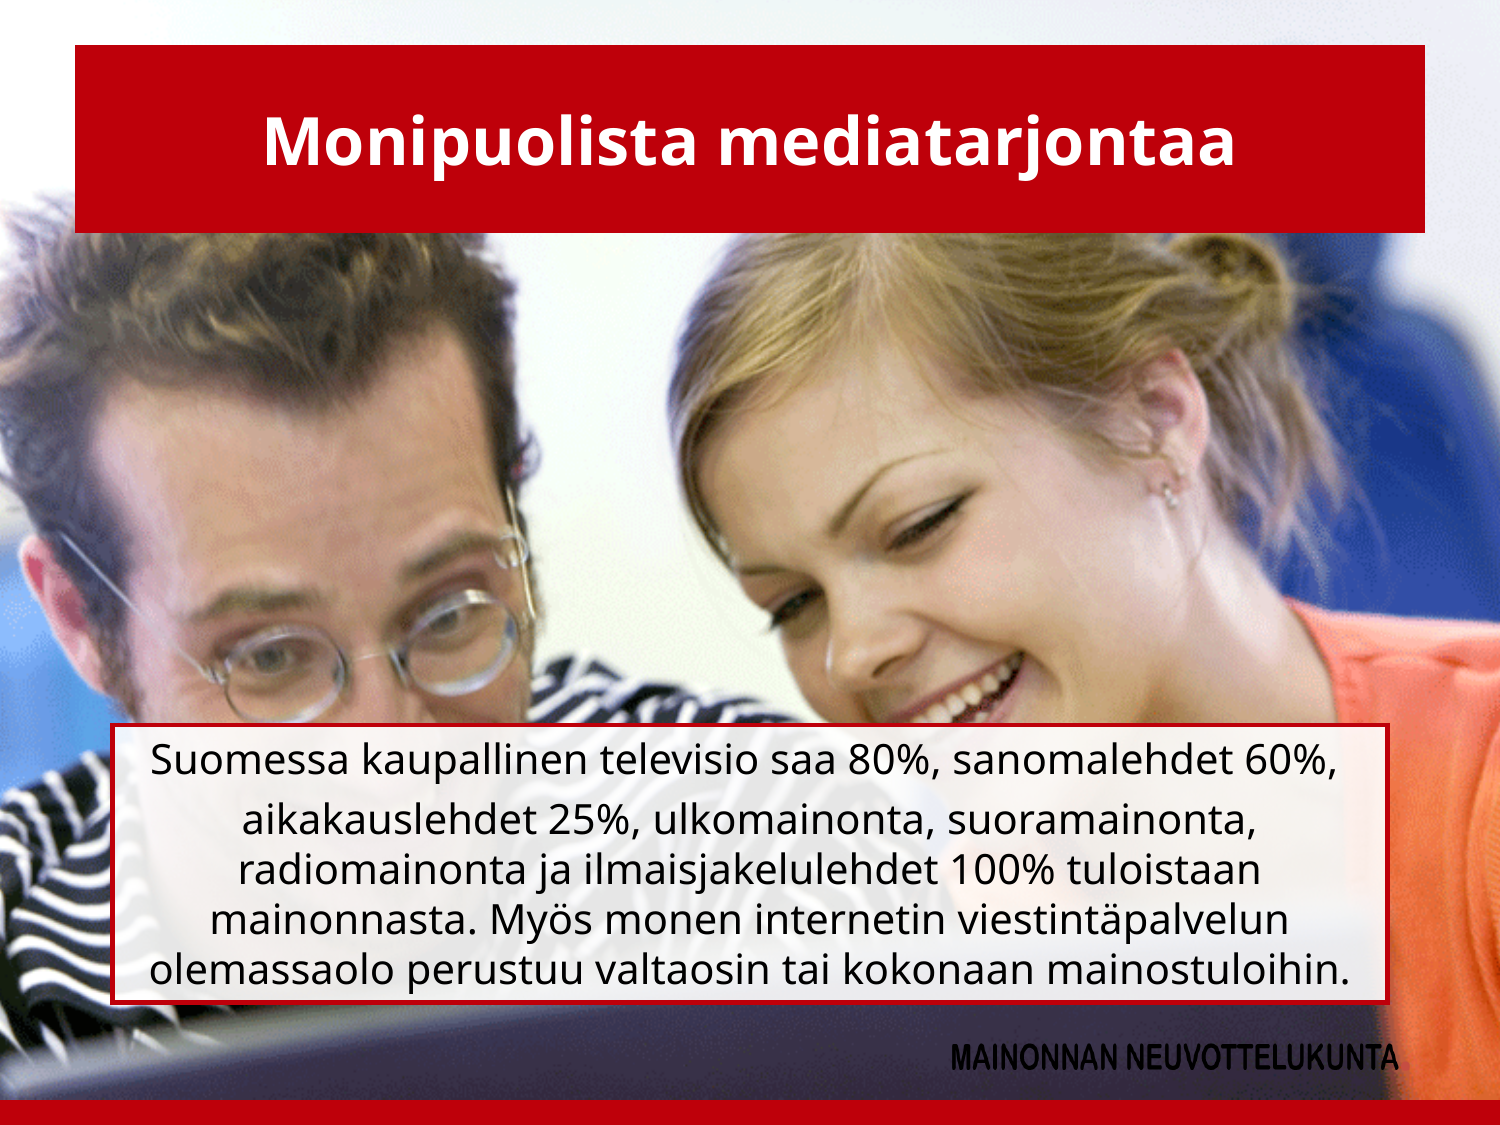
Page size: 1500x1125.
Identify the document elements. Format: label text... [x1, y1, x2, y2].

picture [0, 0, 1500, 1101]
text_box Monipuolista mediatarjontaa [75, 45, 1425, 233]
text_box Suomessa kaupallinen televisio saa 80%, sanomalehdet 60%, aikakauslehdet 25%, ulkomainonta, suoramainonta, radiomainonta ja ilmaisjakelulehdet 100% tuloistaan mainonnasta. Myös monen internetin viestintäpalvelun olemassaolo perustuu valtaosin tai kokonaan mainostuloihin. [112, 725, 1388, 1003]
